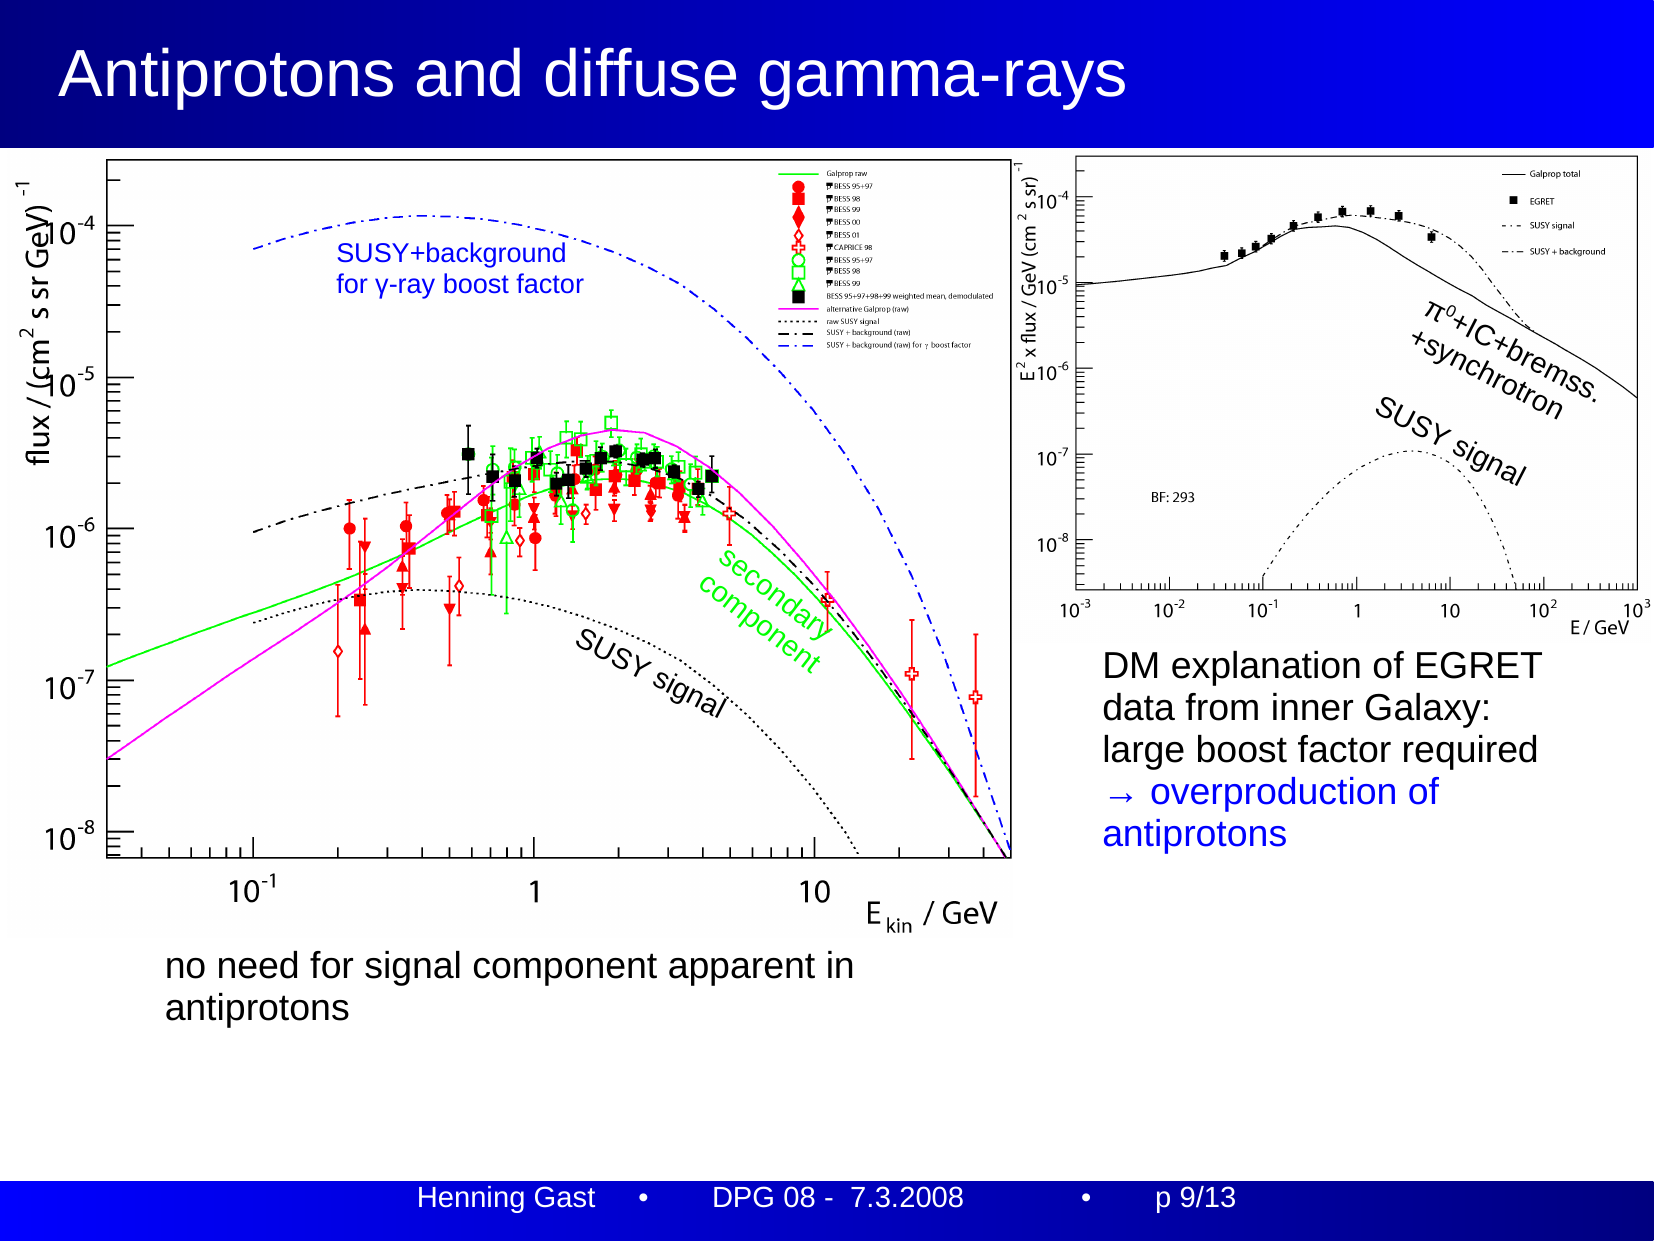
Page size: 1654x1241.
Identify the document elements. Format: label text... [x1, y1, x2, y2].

text_box no need for signal component apparent in antiprotons [150, 937, 1013, 1037]
text_box SUSY+background for γ-ray boost factor [321, 231, 614, 307]
text_box DM explanation of EGRET data from inner Galaxy: large boost factor required → overproduction of antiprotons [1087, 637, 1613, 863]
text_box secondary component [676, 524, 959, 768]
text_box SUSY signal [553, 607, 799, 766]
picture [7, 149, 1651, 938]
text_box SUSY signal [1353, 375, 1599, 533]
text_box π0+IC+bremss.+synchrotron [1381, 277, 1642, 473]
title Antiprotons and diffuse gamma-rays [0, 0, 1654, 148]
